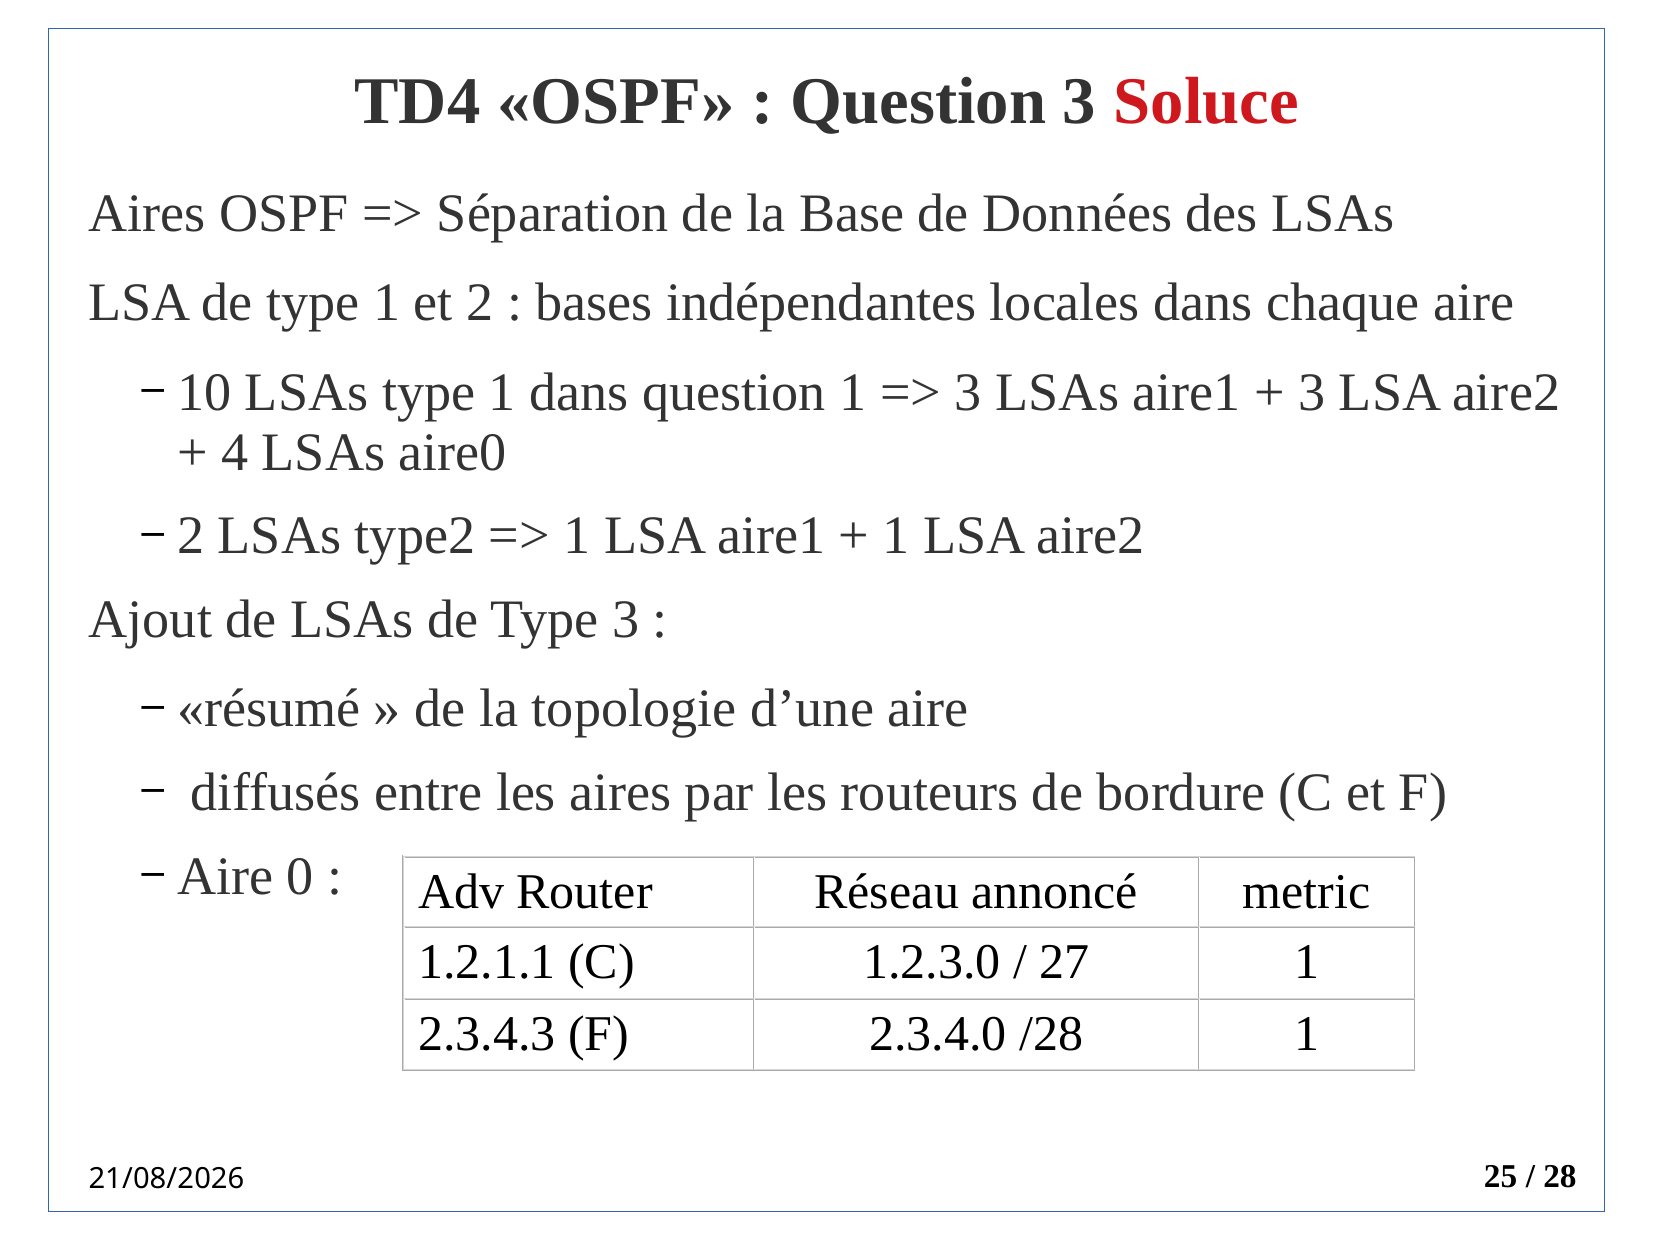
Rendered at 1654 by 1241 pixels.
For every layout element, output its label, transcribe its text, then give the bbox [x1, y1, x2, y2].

table_header Adv Router [405, 858, 753, 926]
table_header Réseau annoncé [755, 858, 1198, 926]
table_cell 2.3.4.3 (F) [405, 1000, 753, 1069]
title TD4 «OSPF» : Question 3 Soluce [88, 61, 1565, 142]
table_header metric [1200, 858, 1414, 926]
table_cell 1 [1200, 1000, 1414, 1069]
table_cell 1.2.1.1 (C) [405, 928, 753, 997]
list Aires OSPF => Séparation de la Base de Données des LSAs LSA de type 1 et 2 : bases indépendantes locales dans chaque aire 10 LSAs type 1 dans question 1 => 3 LSAs aire1 + 3 LSA aire2 + 4 LSAs aire0 2 LSAs type2 => 1 LSA aire1 + 1 LSA aire2 Ajout de LSAs de Type 3 : «résumé » de la topologie d’une aire diffusés entre les aires par les routeurs de bordure (C et F) Aire 0 : [88, 183, 1565, 1123]
table_cell 2.3.4.0 /28 [755, 1000, 1198, 1069]
table_cell 1 [1200, 928, 1414, 997]
table_cell 1.2.3.0 / 27 [755, 928, 1198, 997]
